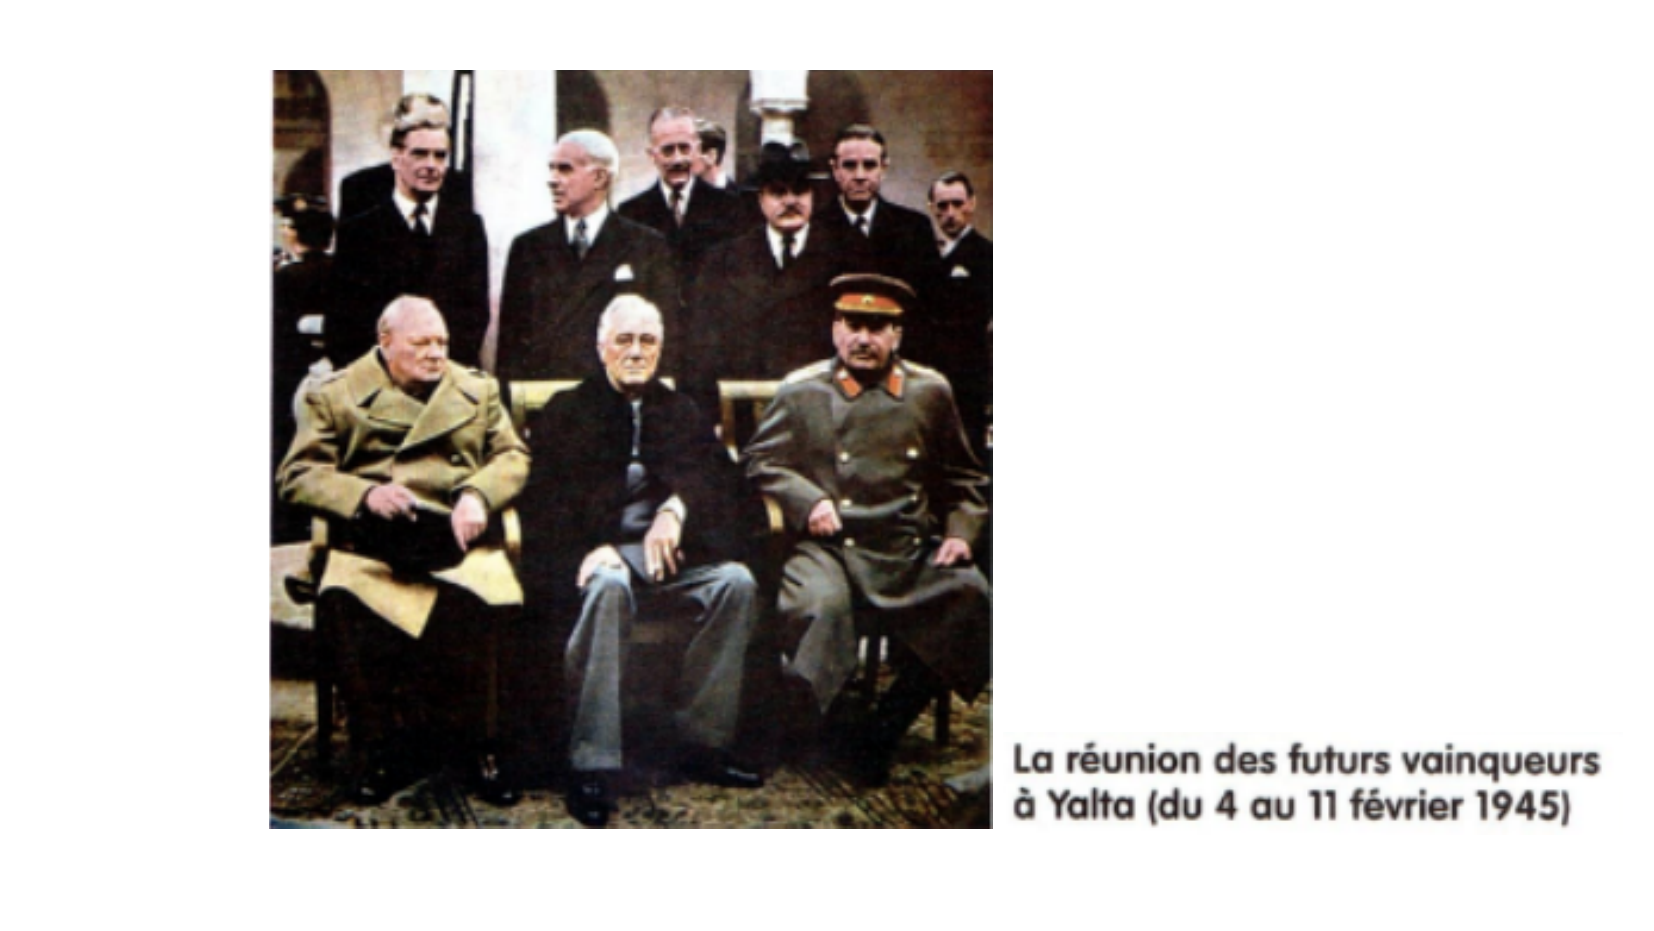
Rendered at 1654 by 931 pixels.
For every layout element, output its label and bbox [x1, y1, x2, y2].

picture [1003, 732, 1623, 835]
picture [269, 70, 993, 829]
